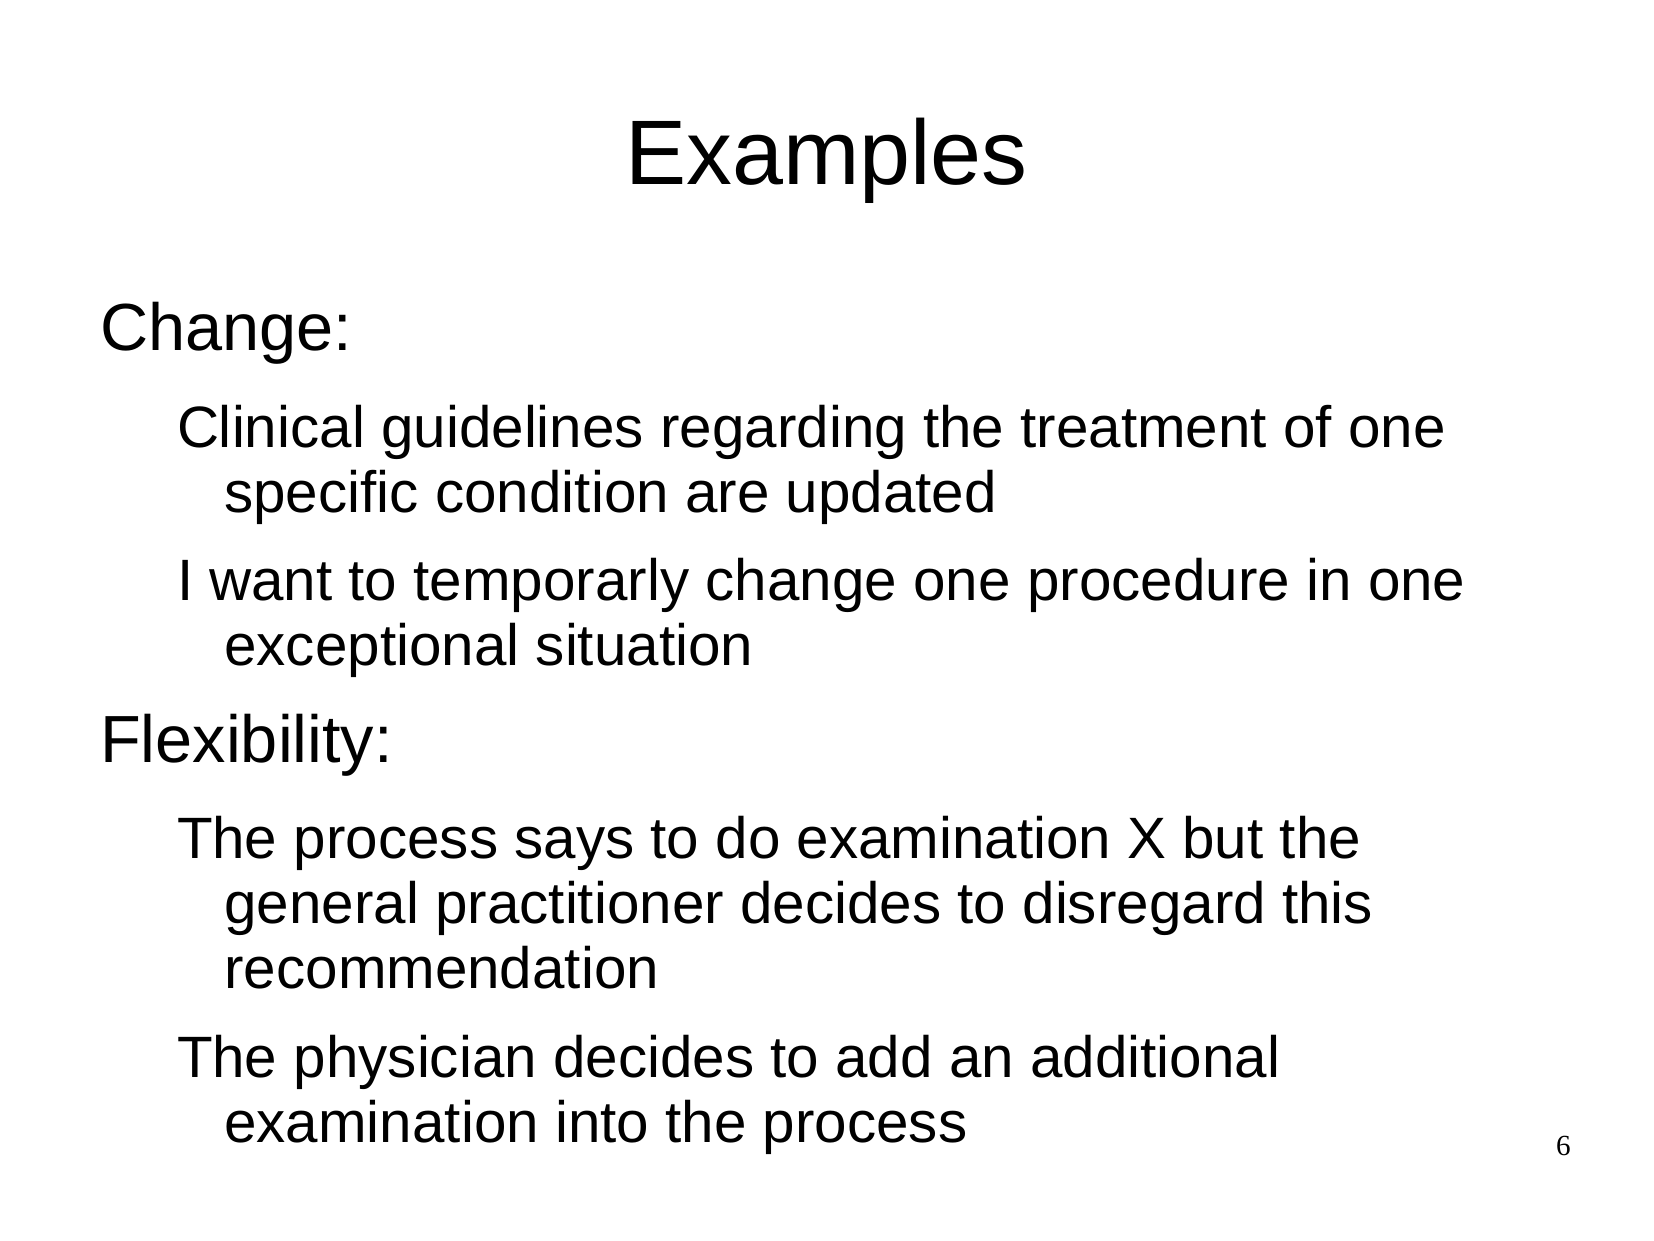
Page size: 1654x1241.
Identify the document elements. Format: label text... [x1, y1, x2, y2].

list Change: Clinical guidelines regarding the treatment of one specific condition are updated I want to temporarly change one procedure in one exceptional situation Flexibility: The process says to do examination X but the general practitioner decides to disregard this recommendation The physician decides to add an additional examination into the process [82, 290, 1571, 1155]
title Examples [82, 56, 1571, 250]
